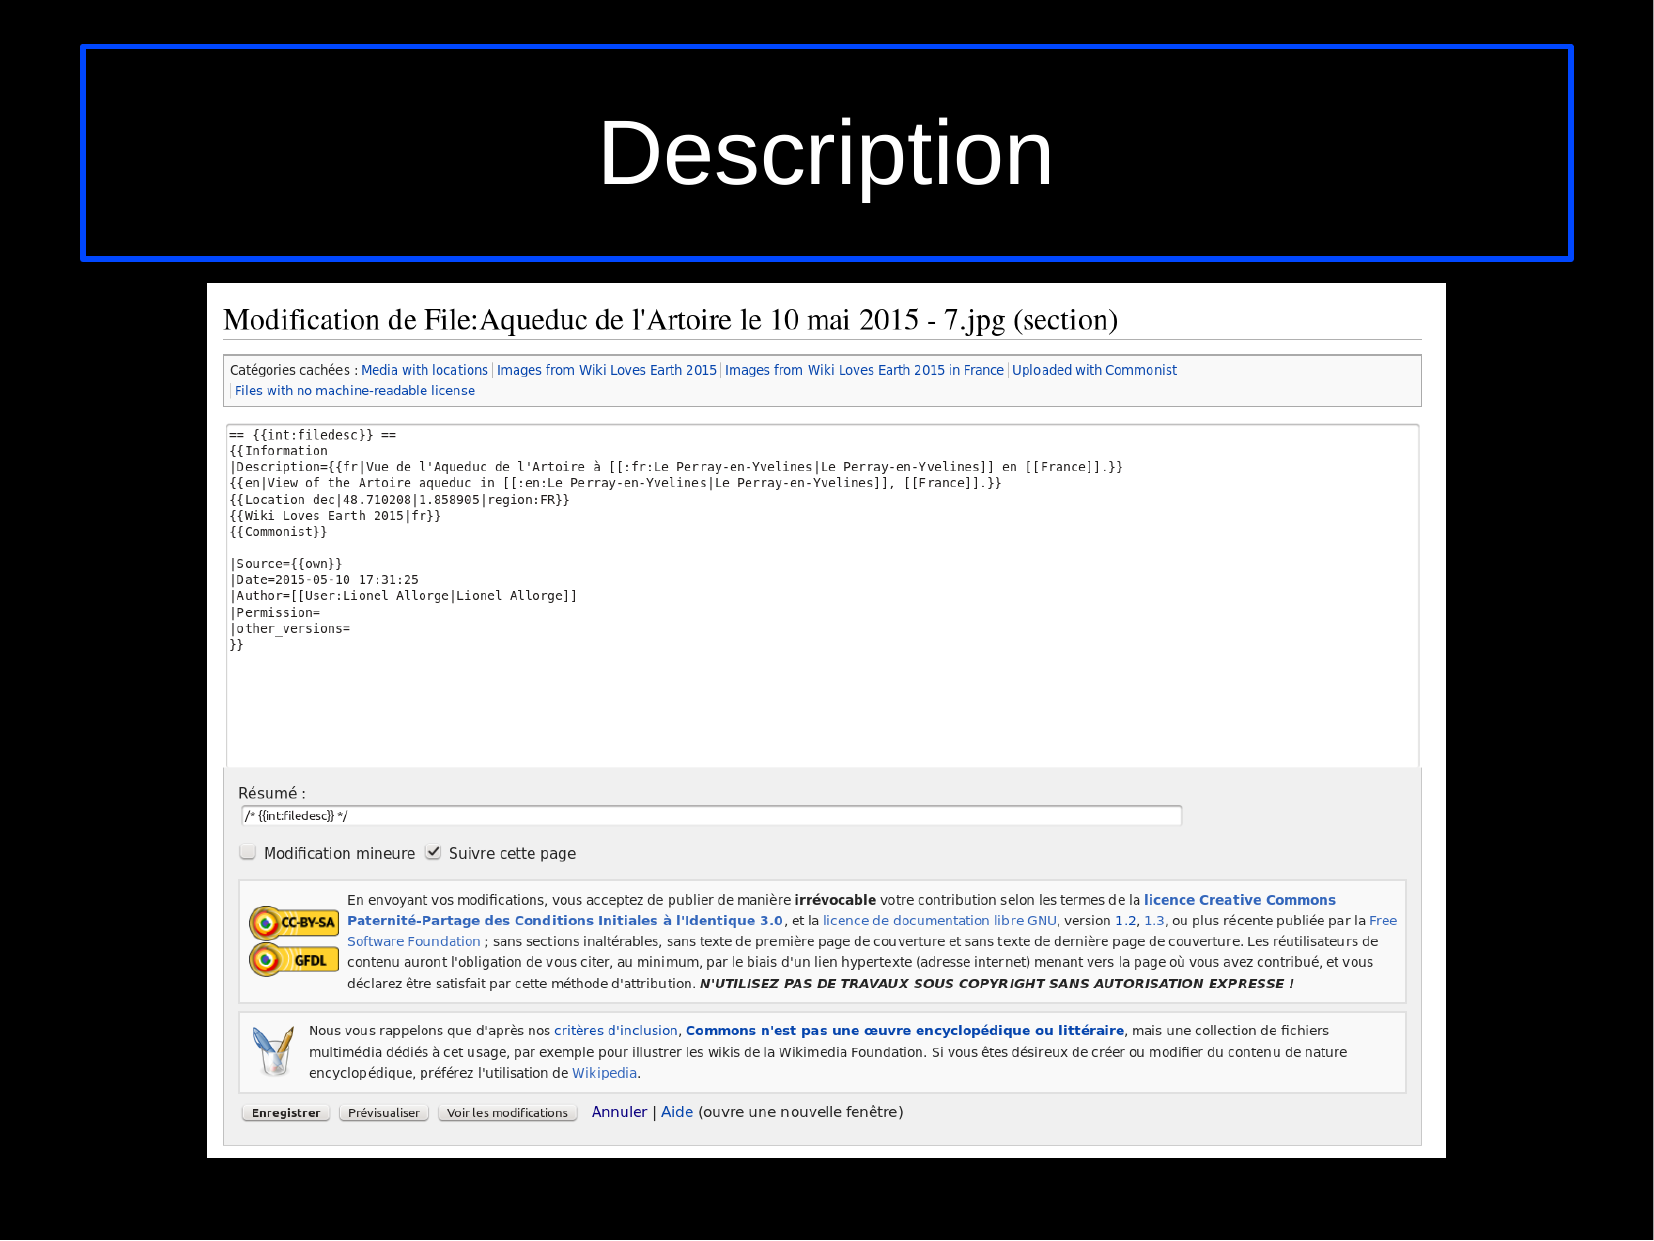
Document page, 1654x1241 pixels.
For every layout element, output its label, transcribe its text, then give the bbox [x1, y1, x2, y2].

title Description [82, 46, 1571, 260]
picture [207, 283, 1446, 1158]
